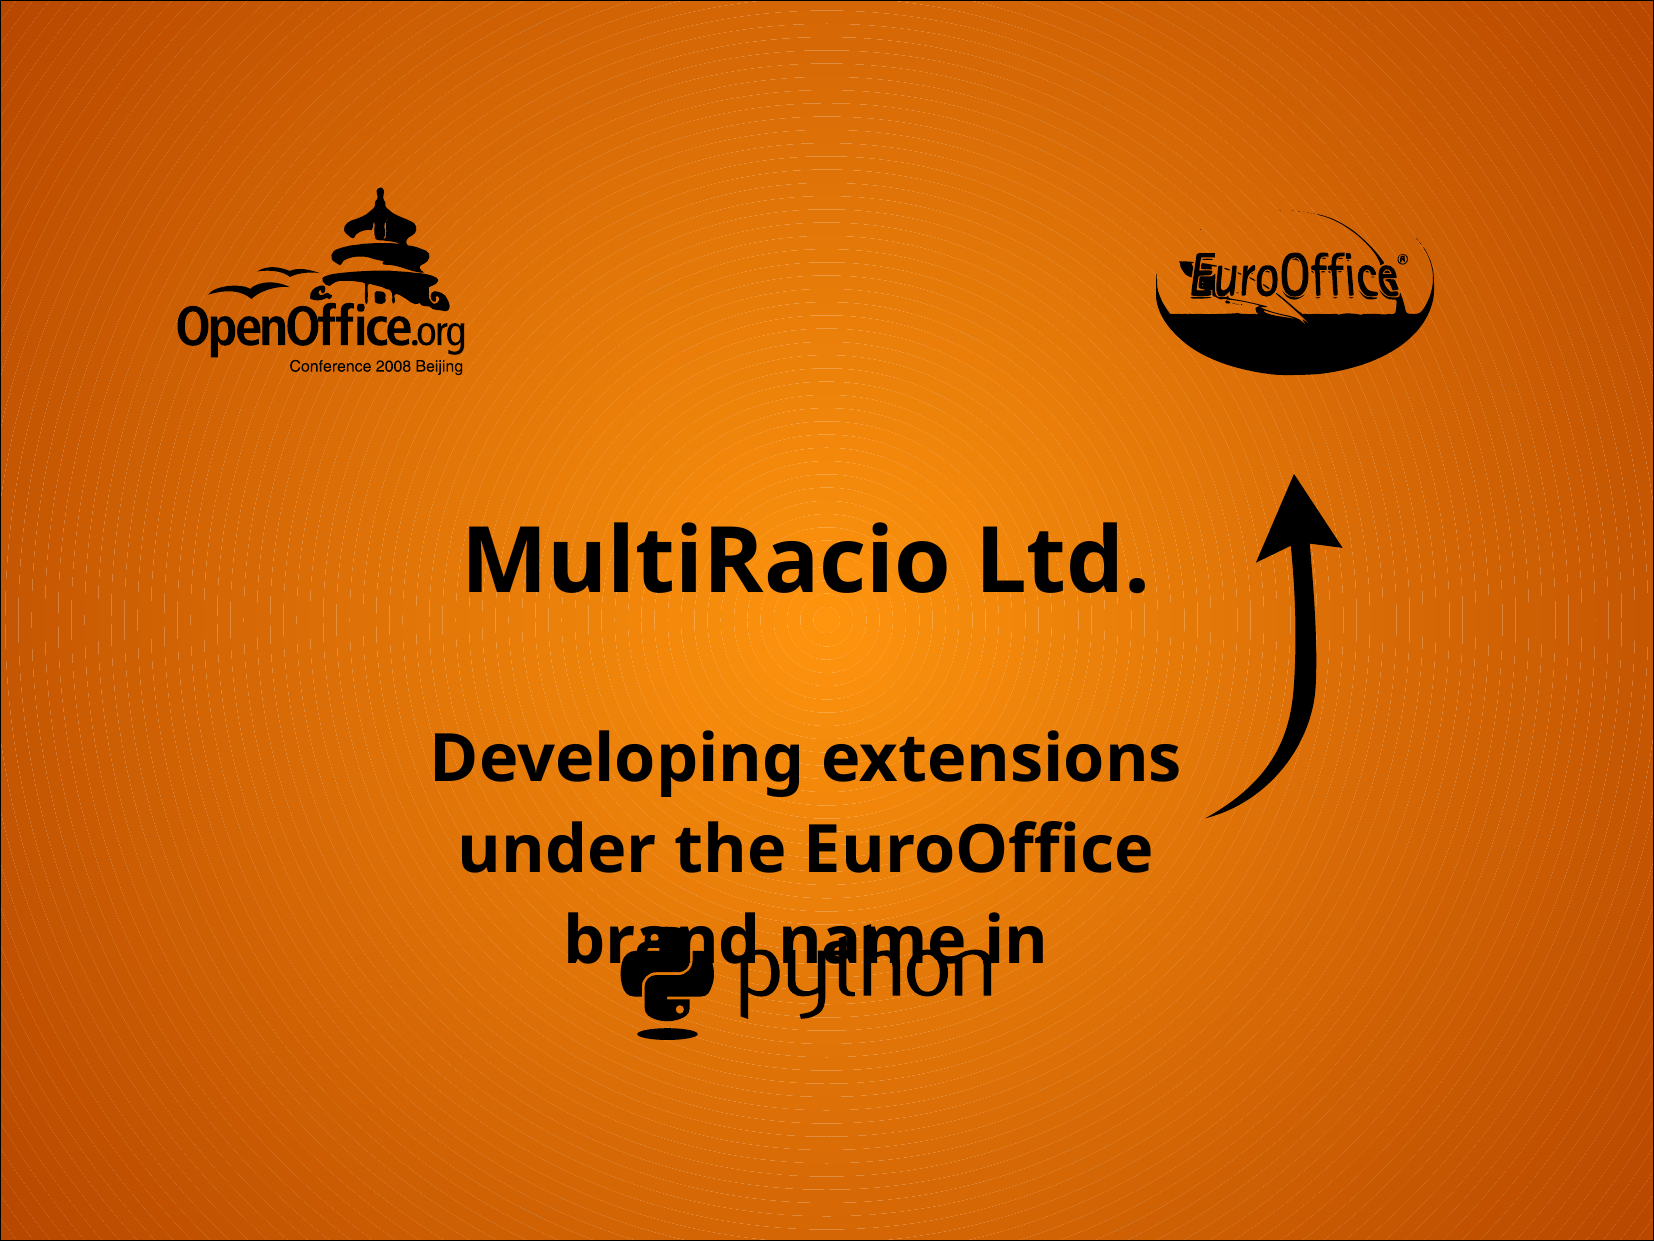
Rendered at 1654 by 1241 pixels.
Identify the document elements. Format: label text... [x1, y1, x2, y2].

text_box MultiRacio Ltd. Developing extensions under the EuroOffice brand name in [37, 487, 1576, 1126]
text_box [637, 1028, 698, 1040]
text_box [787, 949, 826, 1019]
text_box [954, 949, 992, 996]
text_box [863, 924, 901, 996]
text_box [740, 949, 780, 1020]
text_box [833, 935, 855, 997]
text_box [906, 949, 949, 997]
text_box [1205, 473, 1343, 819]
text_box [620, 926, 715, 1022]
